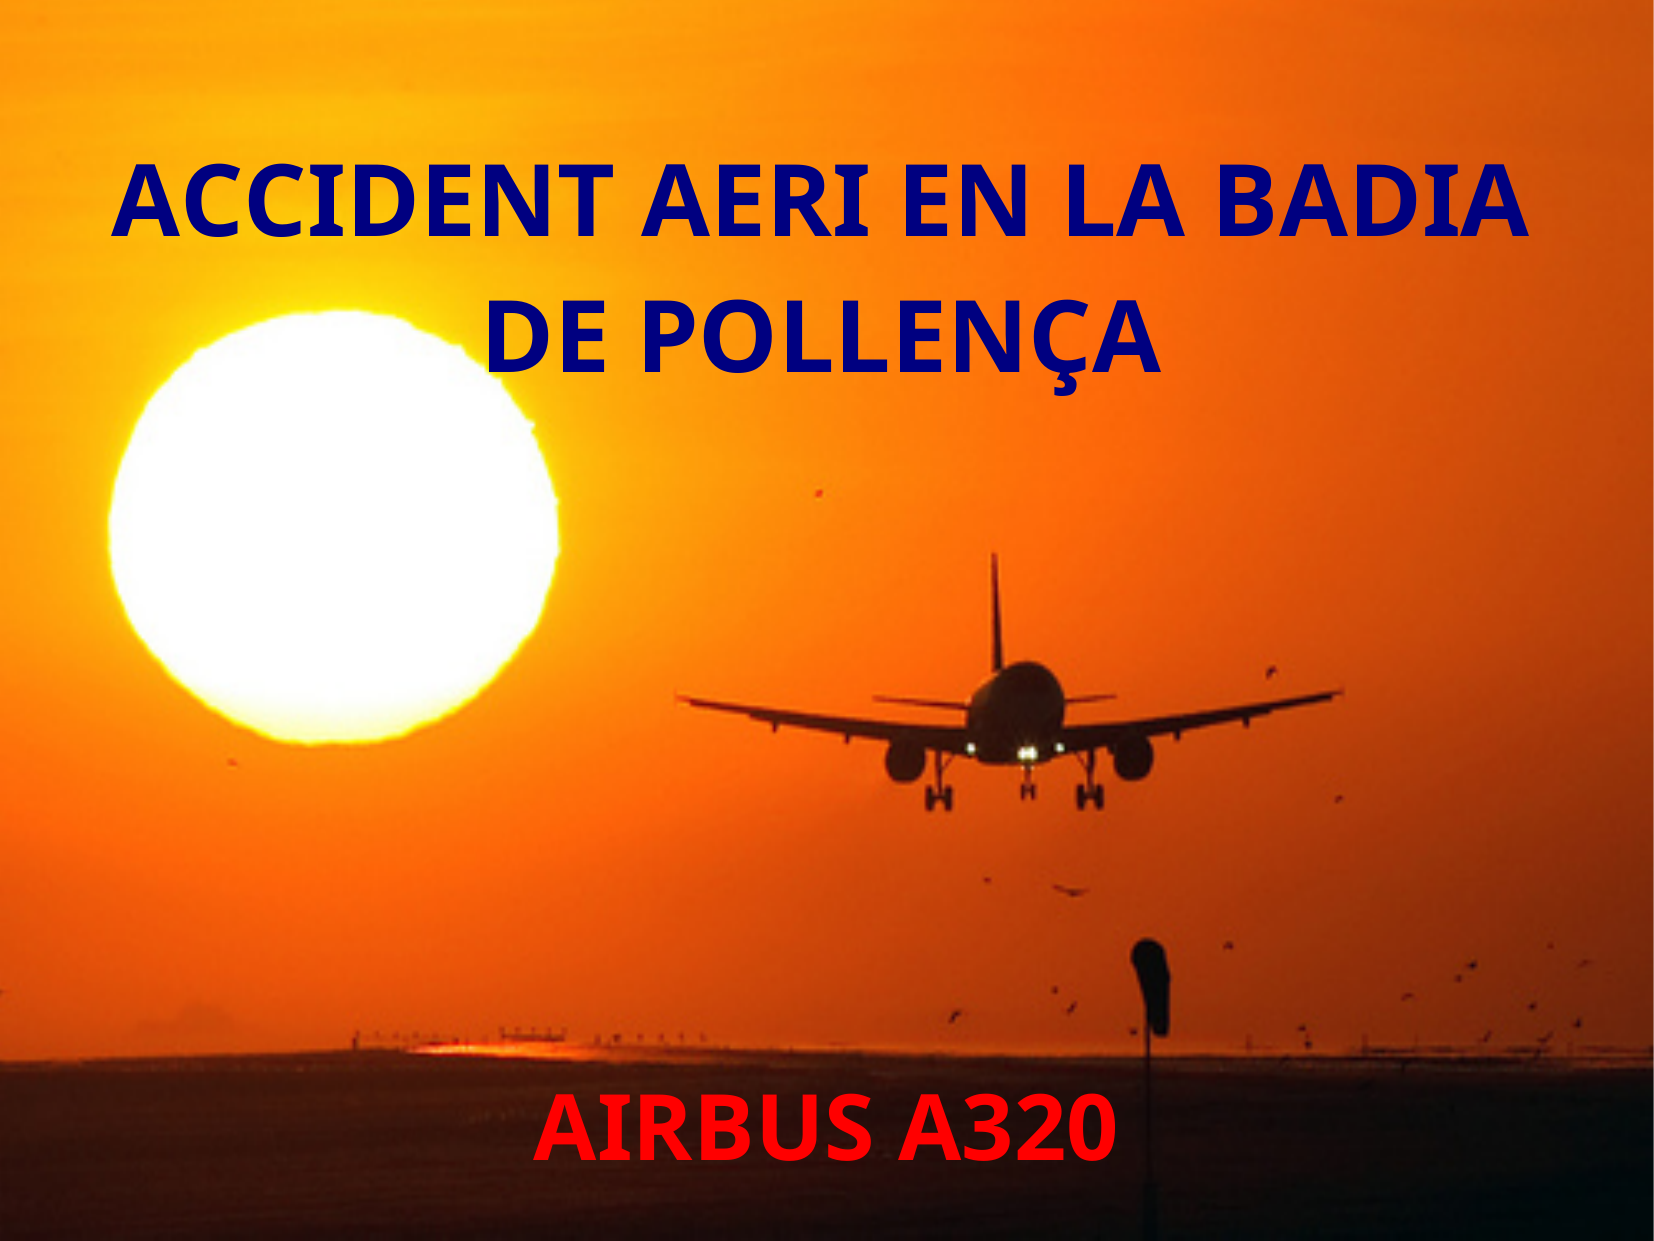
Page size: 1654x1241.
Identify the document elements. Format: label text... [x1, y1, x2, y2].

subtitle ACCIDENT AERI EN LA BADIA DE POLLENÇA [76, 29, 1565, 502]
picture [0, 0, 1654, 1241]
title AIRBUS A320 [82, 1021, 1571, 1229]
